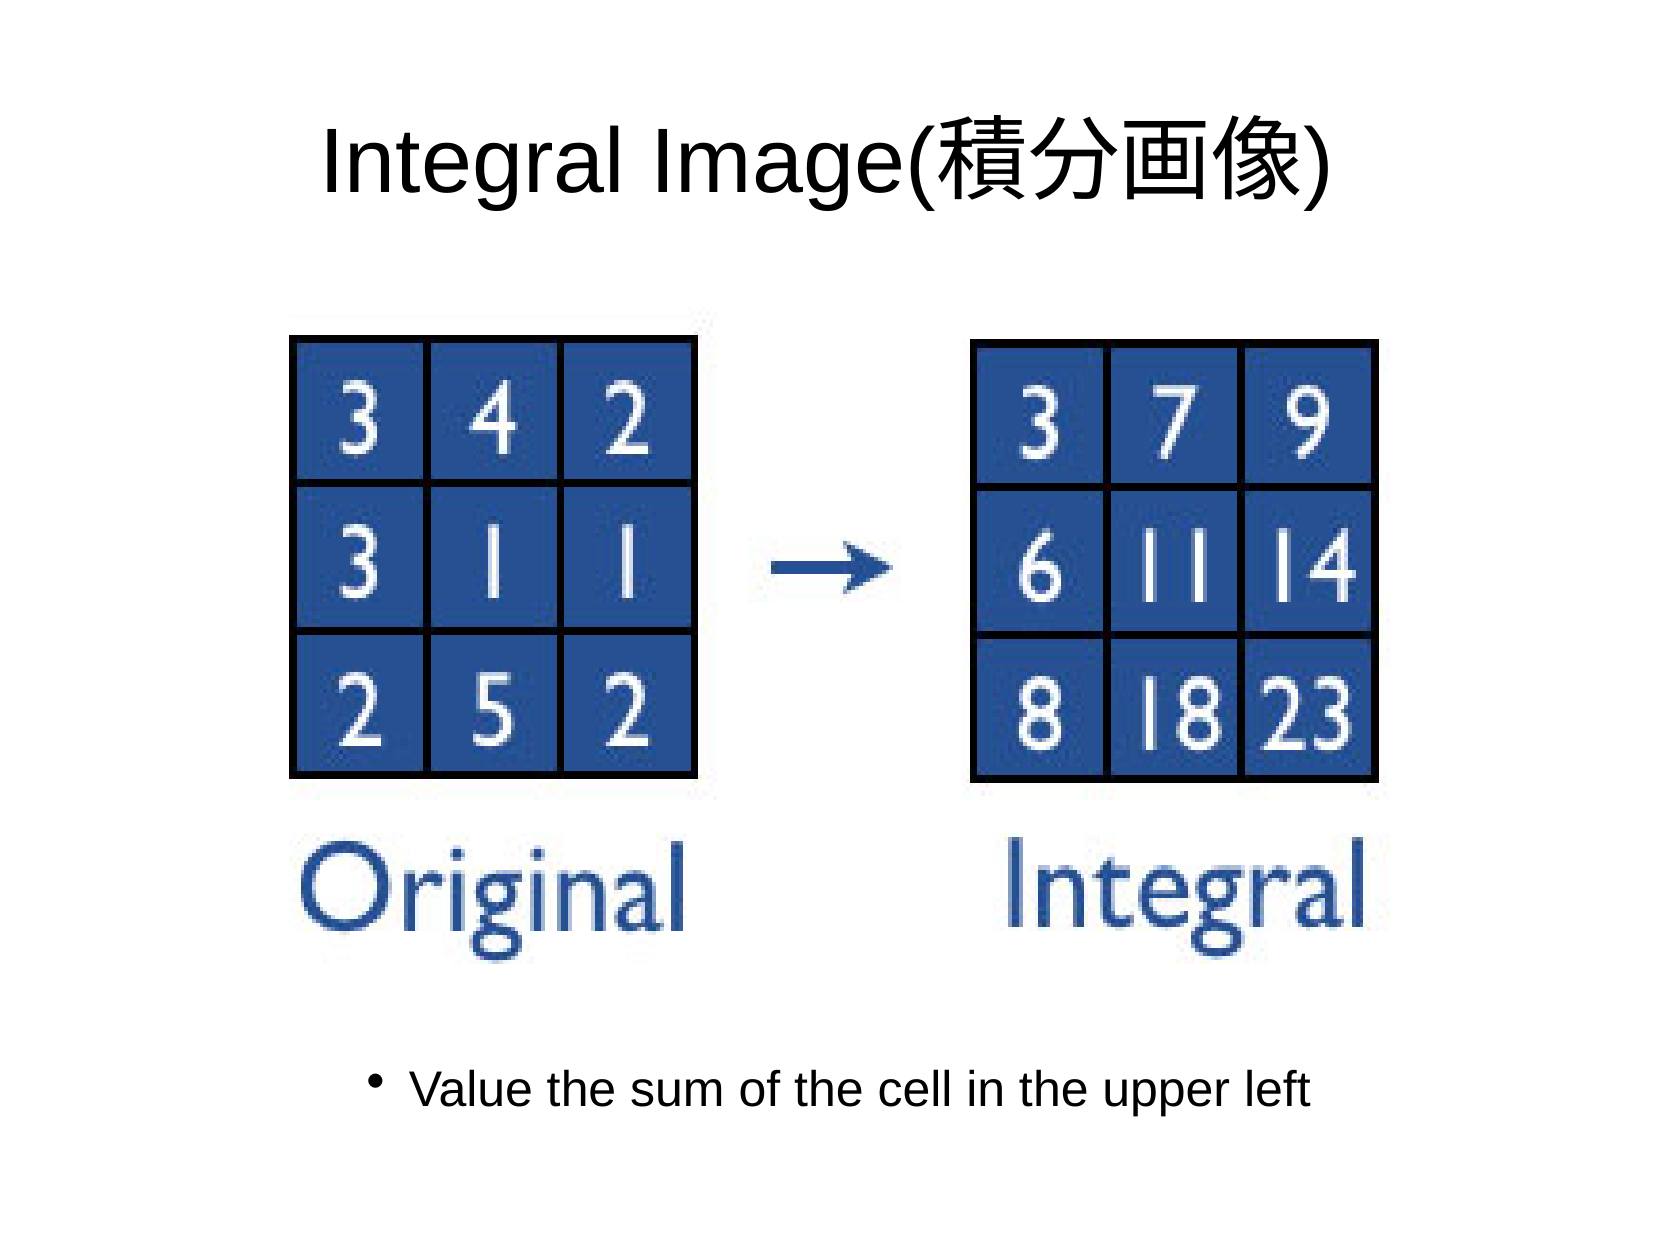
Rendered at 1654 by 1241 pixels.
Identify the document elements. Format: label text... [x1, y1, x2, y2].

title Integral Image(積分画像) [82, 49, 1571, 257]
picture [259, 307, 1406, 981]
text_box ・Value the sum of the cell in the upper left [29, 944, 1625, 1211]
